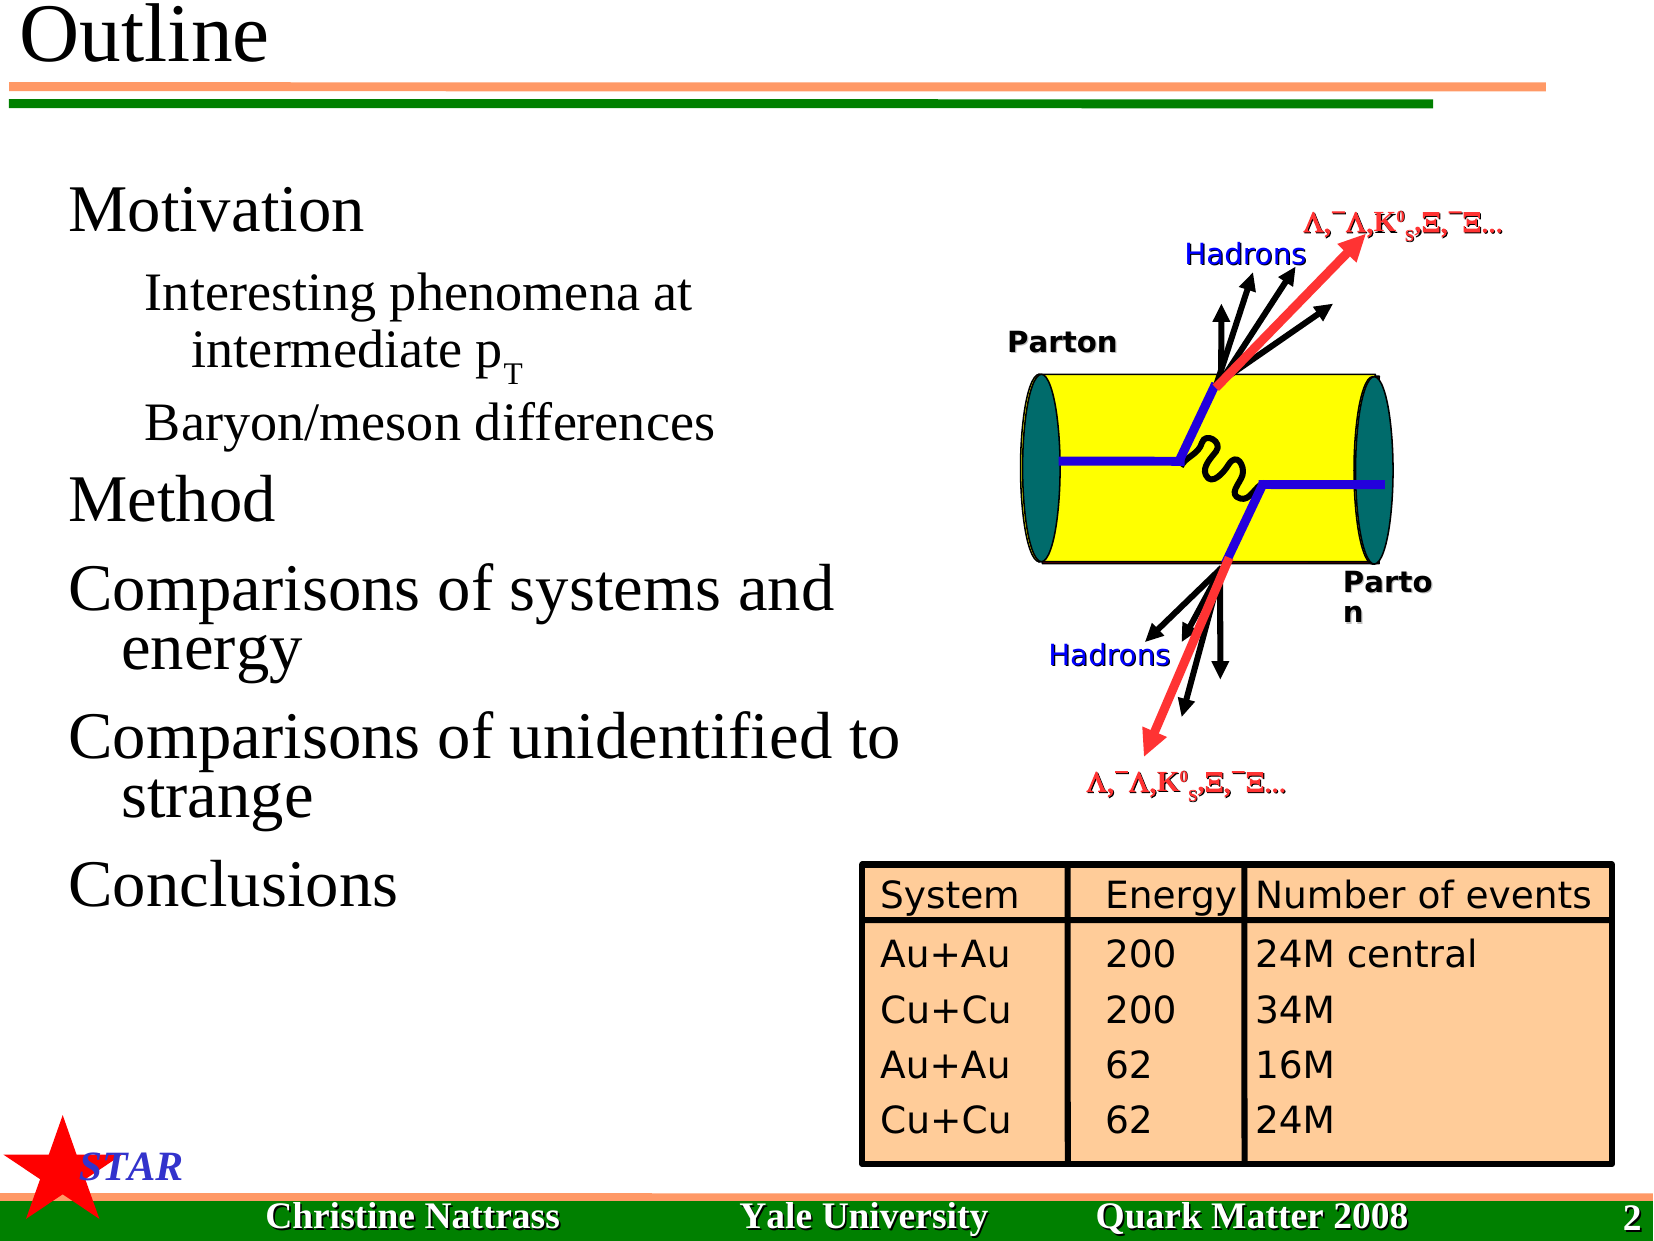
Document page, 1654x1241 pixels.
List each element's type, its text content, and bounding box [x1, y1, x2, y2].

text_box System Energy Number of events Au+Au 200 24M central Cu+Cu 200 34M Au+Au 62 16M Cu+Cu 62 24M [862, 924, 1064, 1165]
text_box [1189, 374, 1394, 564]
text_box Parton [1325, 557, 1466, 639]
text_box [1020, 374, 1249, 564]
text_box System Energy Number of events Au+Au 200 24M central Cu+Cu 200 34M Au+Au 62 16M Cu+Cu 62 24M [1248, 864, 1612, 917]
text_box System Energy Number of events Au+Au 200 24M central Cu+Cu 200 34M Au+Au 62 16M Cu+Cu 62 24M [1248, 924, 1612, 1165]
text_box Parton [989, 317, 1155, 364]
text_box Hadrons [1030, 630, 1191, 686]
text_box Hadrons [1166, 229, 1327, 285]
text_box K0S, [1288, 195, 1526, 271]
text_box System Energy Number of events Au+Au 200 24M central Cu+Cu 200 34M Au+Au 62 16M Cu+Cu 62 24M [862, 864, 1064, 917]
text_box Outline [19, 0, 1636, 109]
text_box K0S, [1071, 754, 1409, 830]
text_box Motivation Interesting phenomena at intermediate pT Baryon/meson differences Method Comparisons of systems and energy Comparisons of unidentified to strange Conclusions [51, 183, 934, 1234]
text_box System Energy Number of events Au+Au 200 24M central Cu+Cu 200 34M Au+Au 62 16M Cu+Cu 62 24M [1071, 924, 1241, 1165]
text_box System Energy Number of events Au+Au 200 24M central Cu+Cu 200 34M Au+Au 62 16M Cu+Cu 62 24M [1071, 864, 1241, 917]
